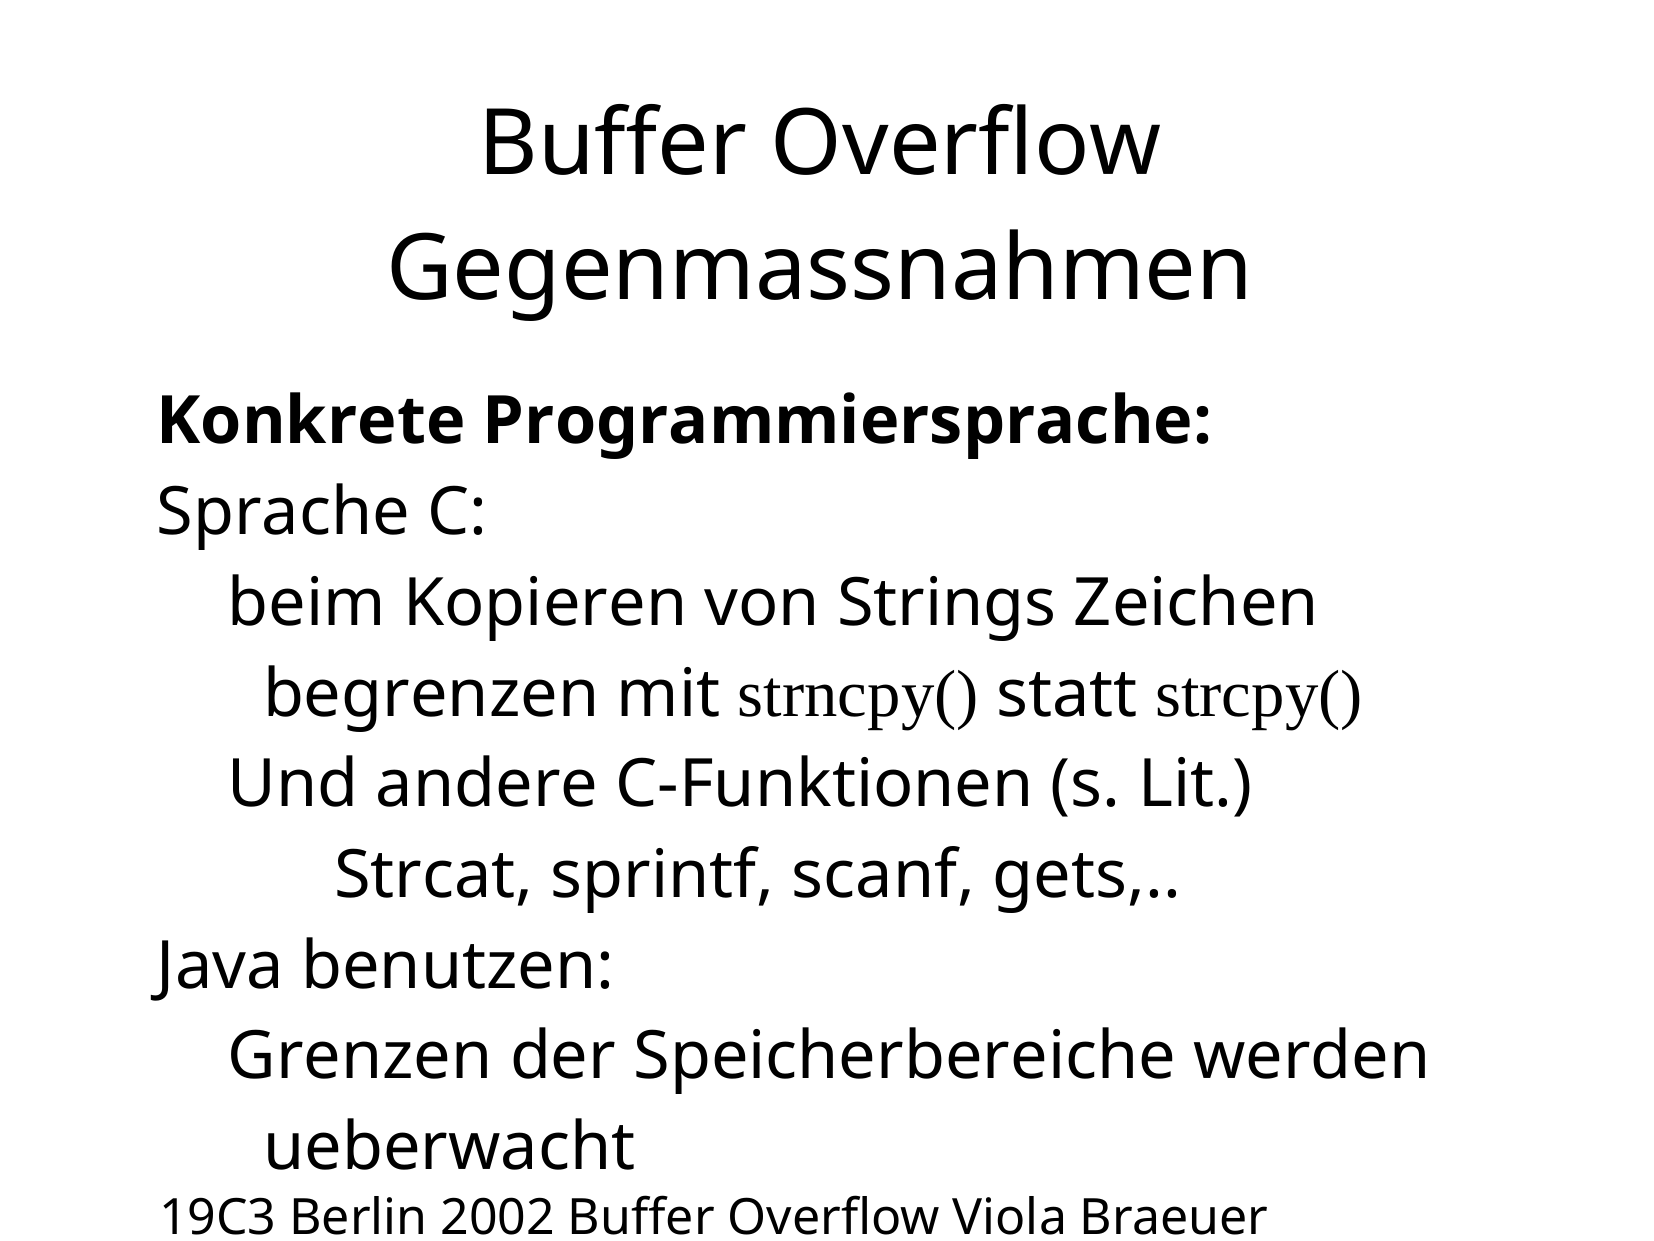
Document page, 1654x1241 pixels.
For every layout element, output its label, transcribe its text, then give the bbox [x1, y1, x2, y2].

text_box Konkrete Programmiersprache: Sprache C: beim Kopieren von Strings Zeichen begrenzen mit strncpy() statt strcpy() Und andere C-Funktionen (s. Lit.) Strcat, sprintf, scanf, gets,.. Java benutzen: Grenzen der Speicherbereiche werden ueberwacht [121, 280, 1534, 1191]
text_box Buffer Overflow Gegenmassnahmen [114, 0, 1527, 327]
text_box 19C3 Berlin 2002 Buffer Overflow Viola Braeuer [159, 1112, 1269, 1241]
